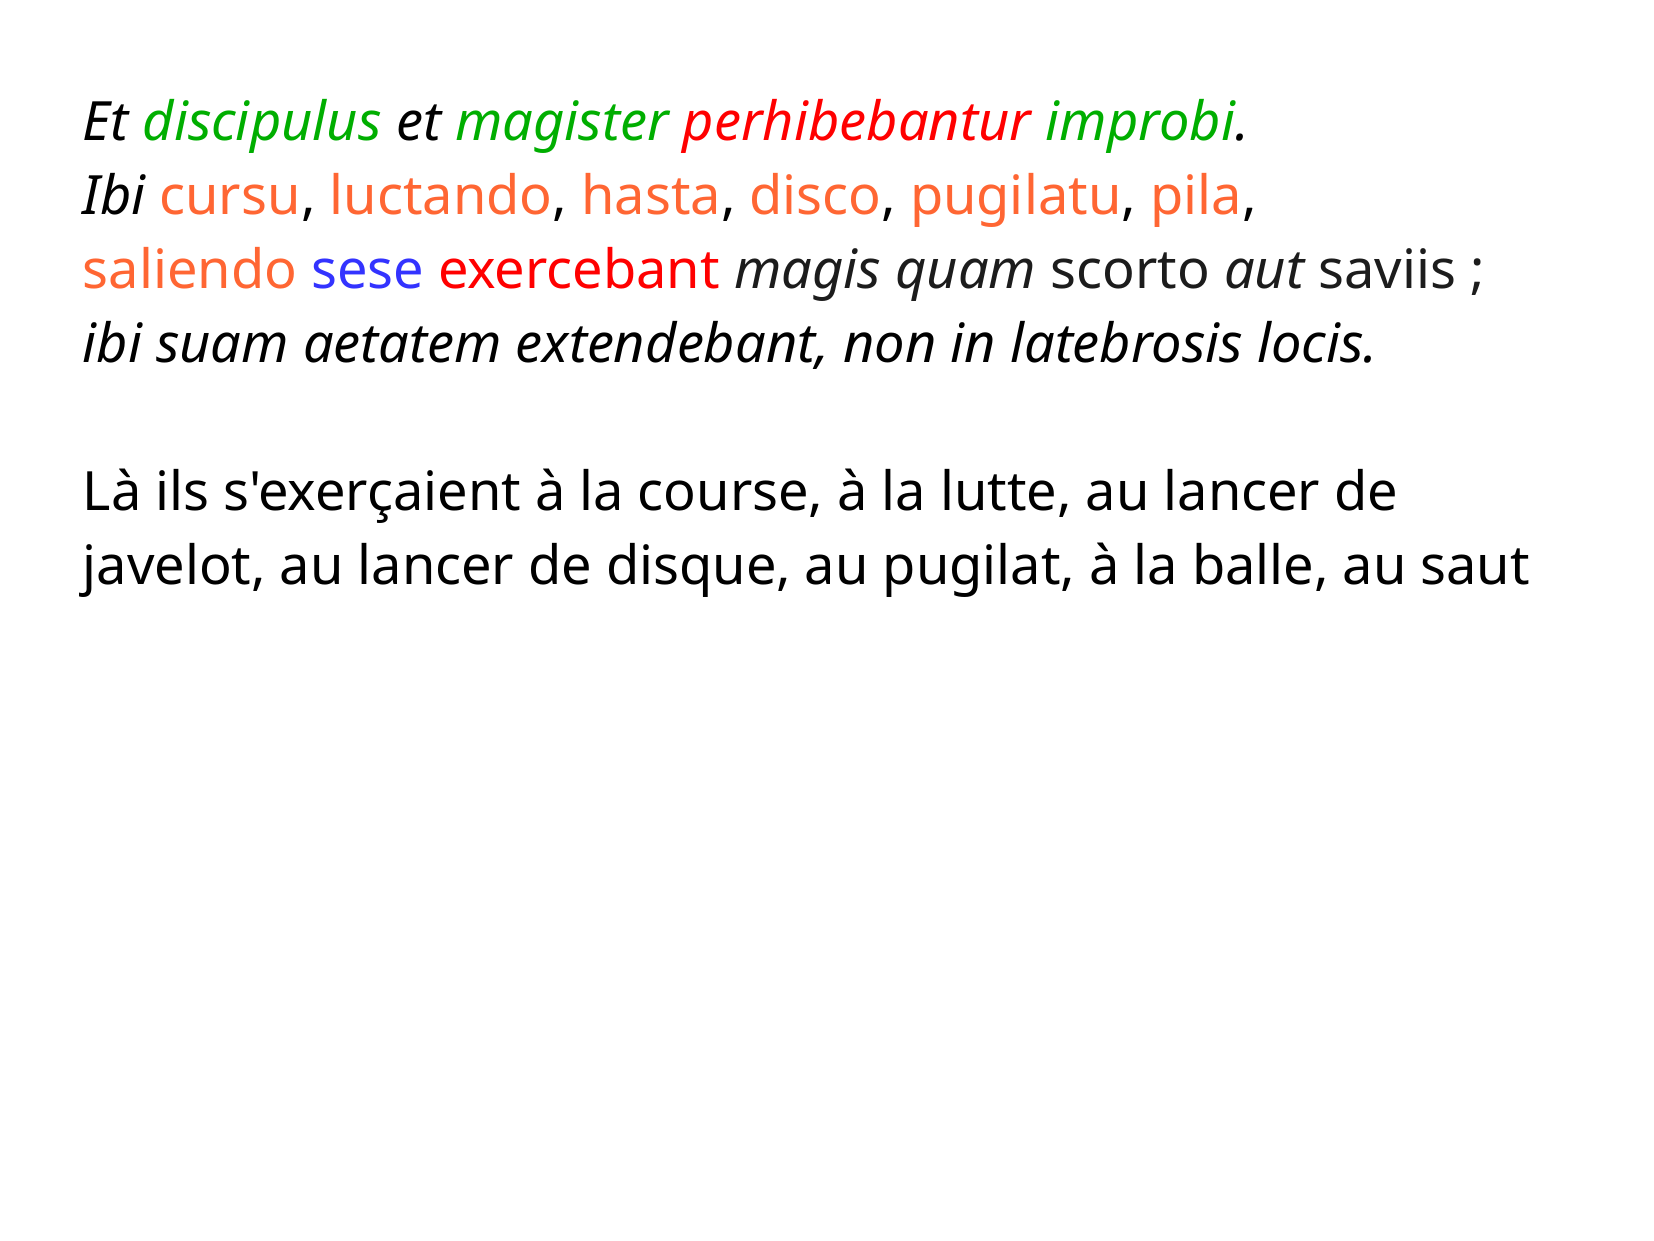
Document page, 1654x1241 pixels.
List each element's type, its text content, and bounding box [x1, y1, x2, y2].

list Et discipulus et magister perhibebantur improbi. Ibi cursu, luctando, hasta, disco, pugilatu, pila, saliendo sese exercebant magis quam scorto aut saviis ; ibi suam aetatem extendebant, non in latebrosis locis. Là ils s'exerçaient à la course, à la lutte, au lancer de javelot, au lancer de disque, au pugilat, à la balle, au saut [82, 82, 1571, 1109]
